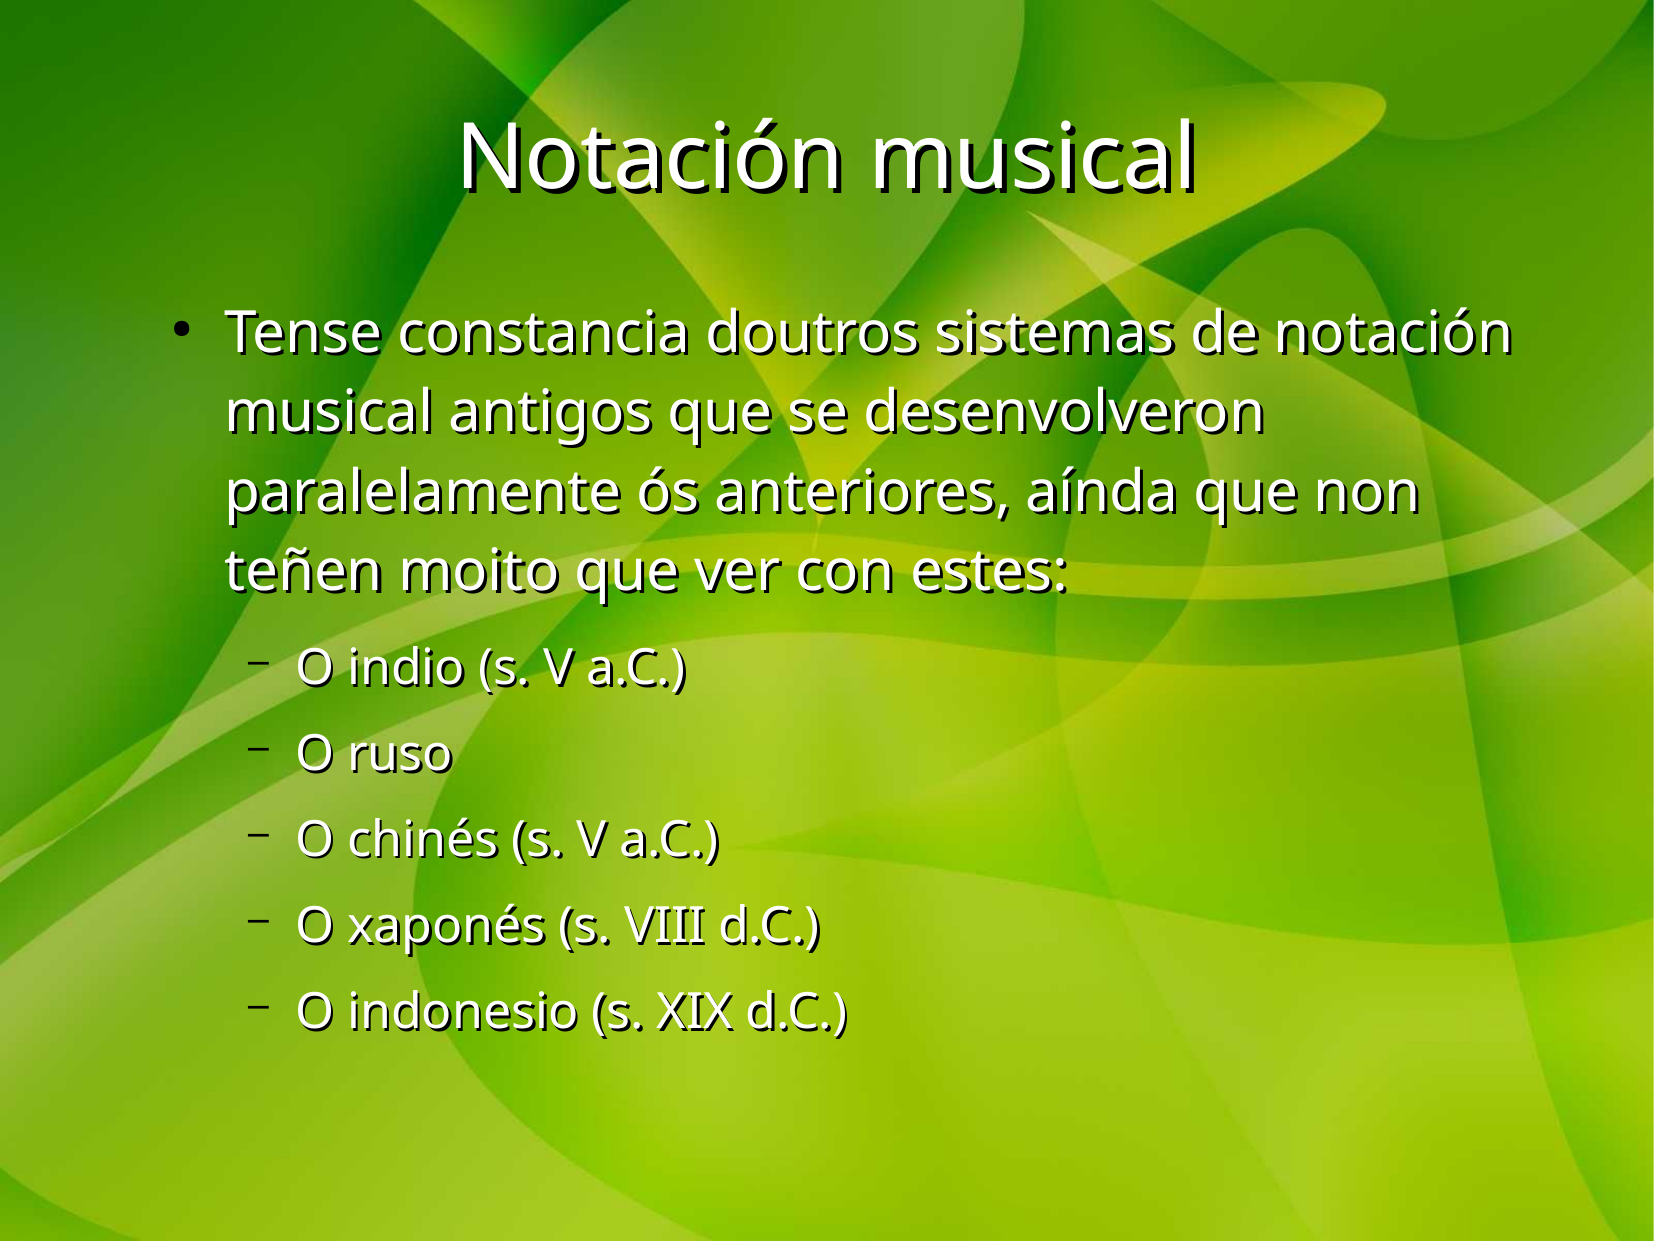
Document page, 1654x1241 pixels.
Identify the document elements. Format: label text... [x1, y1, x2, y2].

title Notación musical [82, 56, 1571, 250]
list Tense constancia doutros sistemas de notación musical antigos que se desenvolveron paralelamente ós anteriores, aínda que non teñen moito que ver con estes: O indio (s. V a.C.) O ruso O chinés (s. V a.C.) O xaponés (s. VIII d.C.) O indonesio (s. XIX d.C.) [82, 290, 1571, 1094]
picture [0, 0, 1654, 1241]
